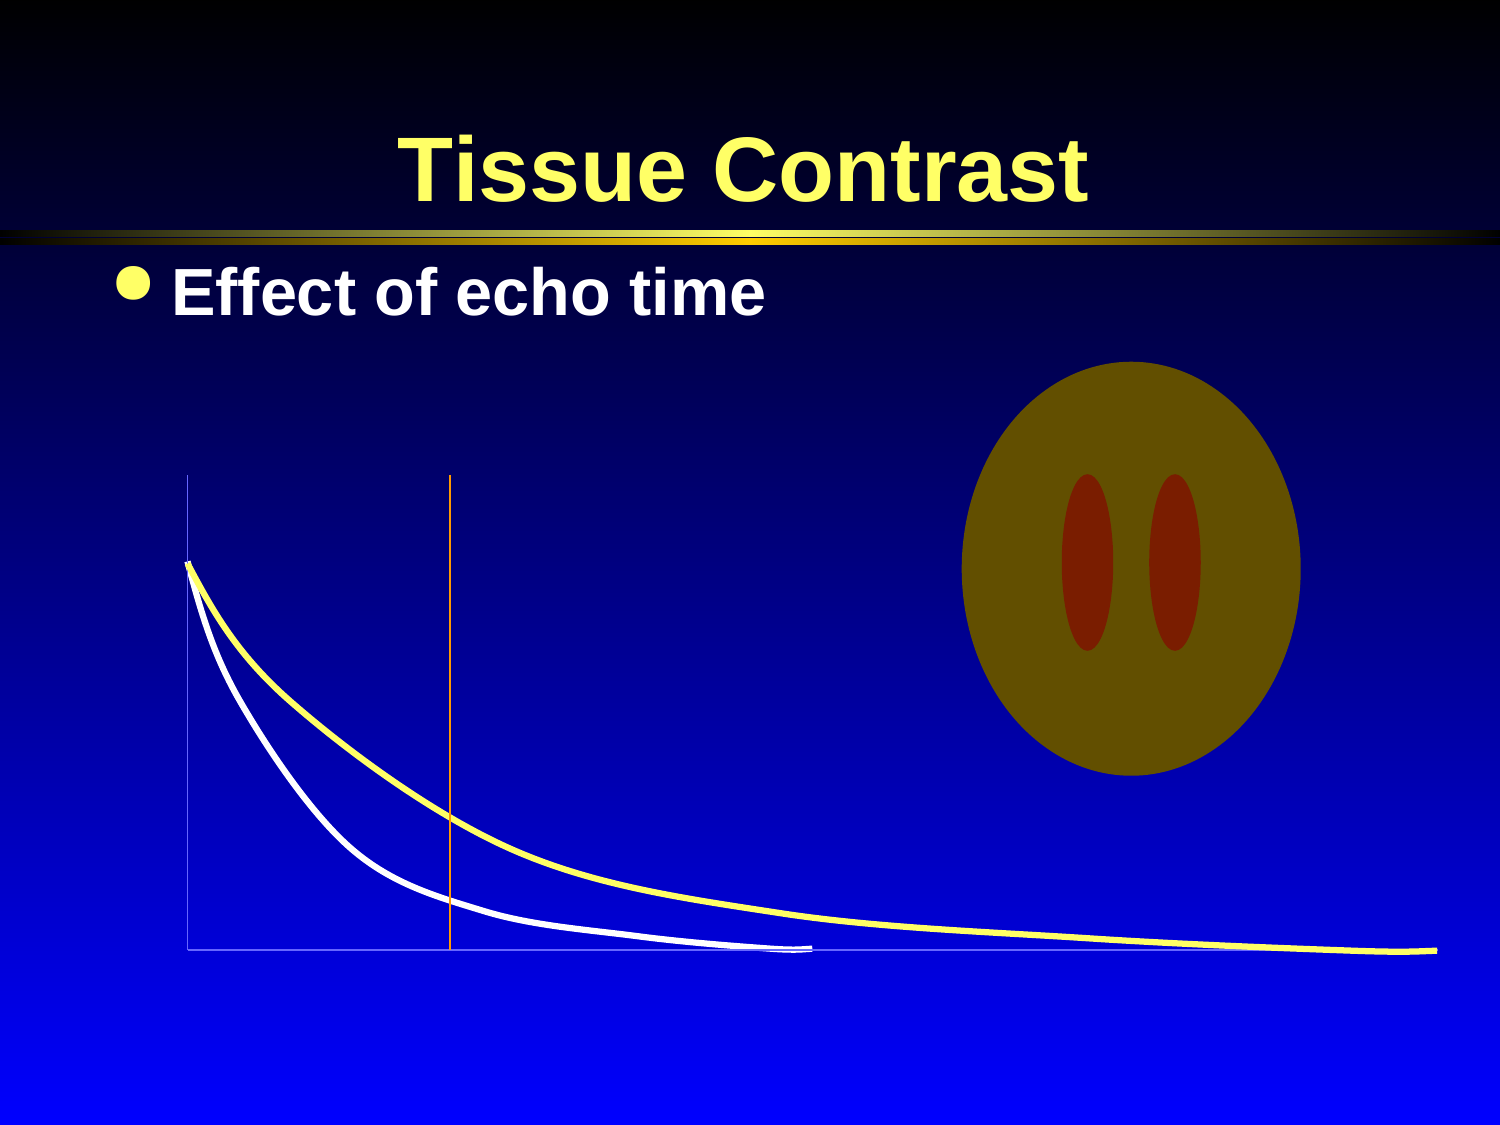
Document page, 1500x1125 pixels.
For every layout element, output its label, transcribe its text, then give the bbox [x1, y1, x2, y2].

text_box [962, 362, 1300, 775]
list Effect of echo time [99, 260, 1388, 372]
title Tissue Contrast [99, 37, 1388, 225]
